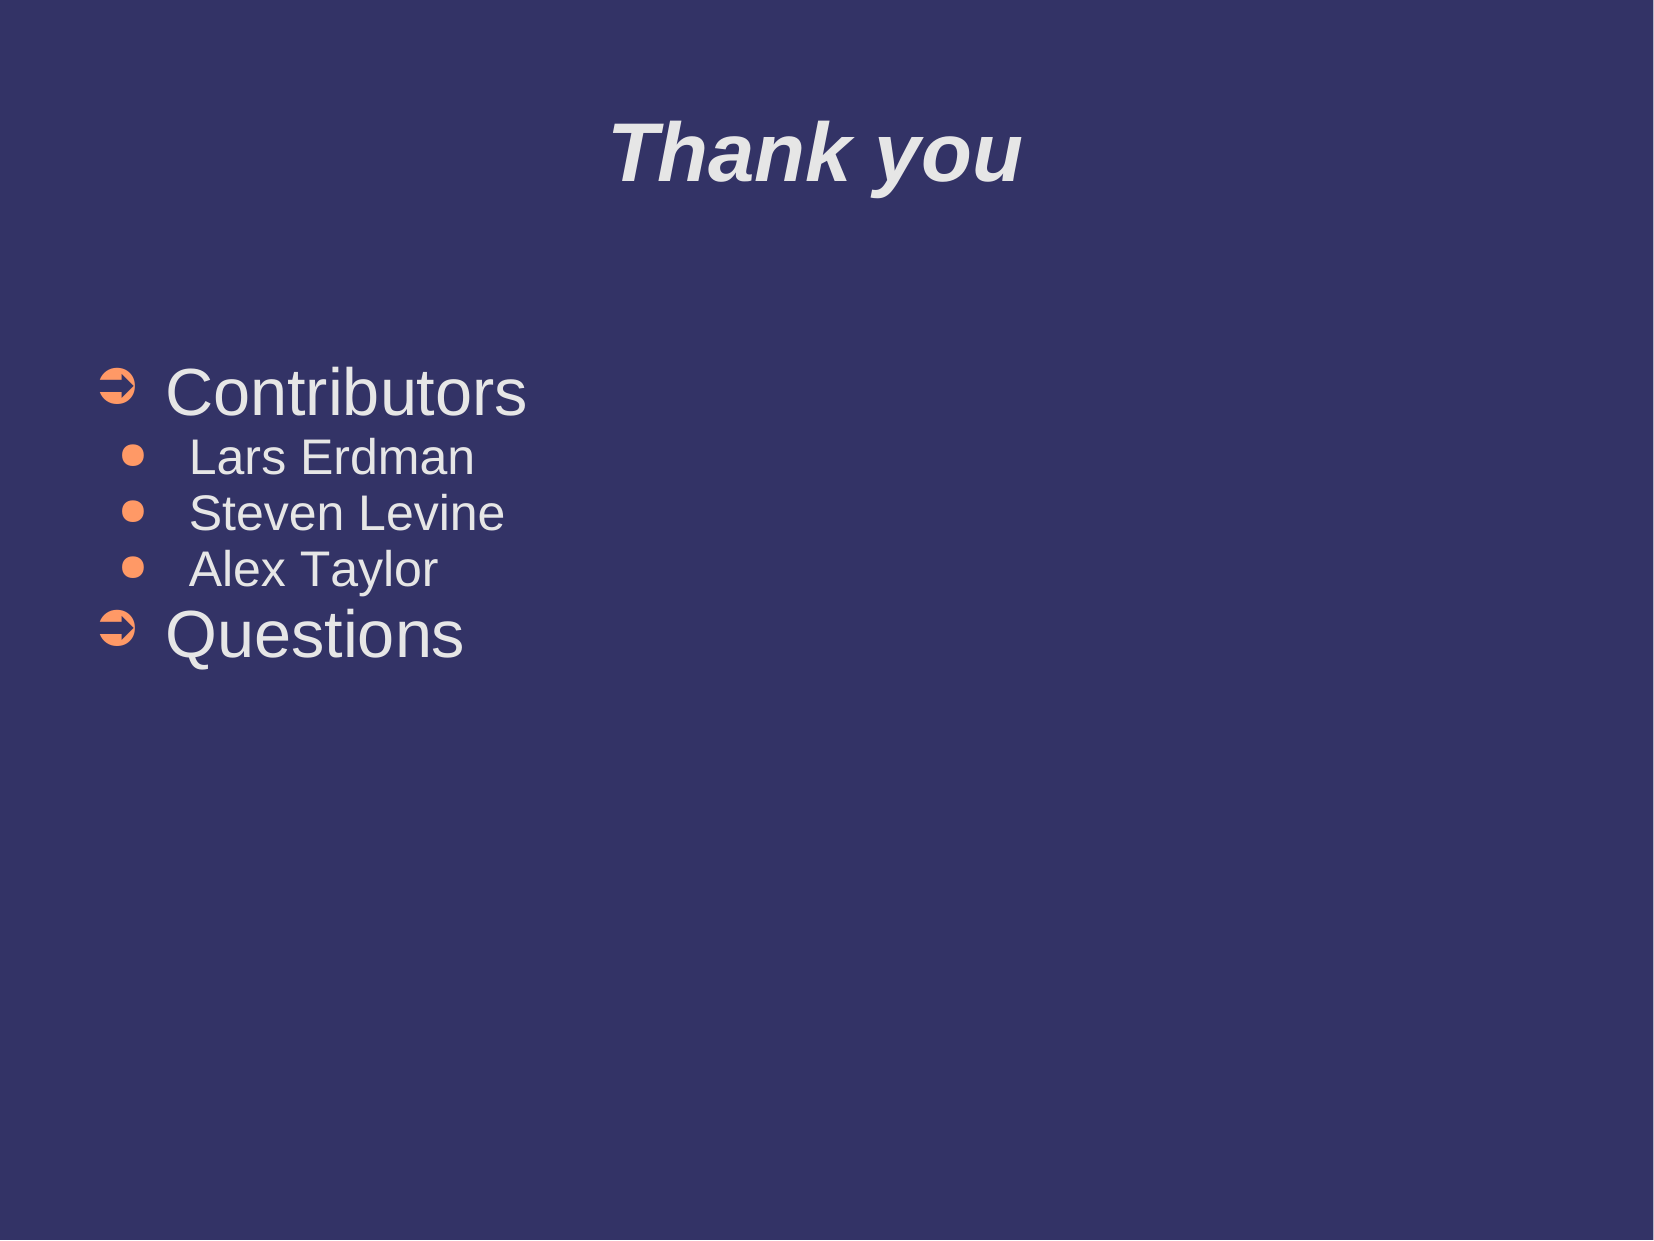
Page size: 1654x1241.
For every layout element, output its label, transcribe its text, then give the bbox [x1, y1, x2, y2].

list Contributors Lars Erdman Steven Levine Alex Taylor Questions [82, 355, 1571, 1058]
title Thank you [82, 49, 1571, 257]
